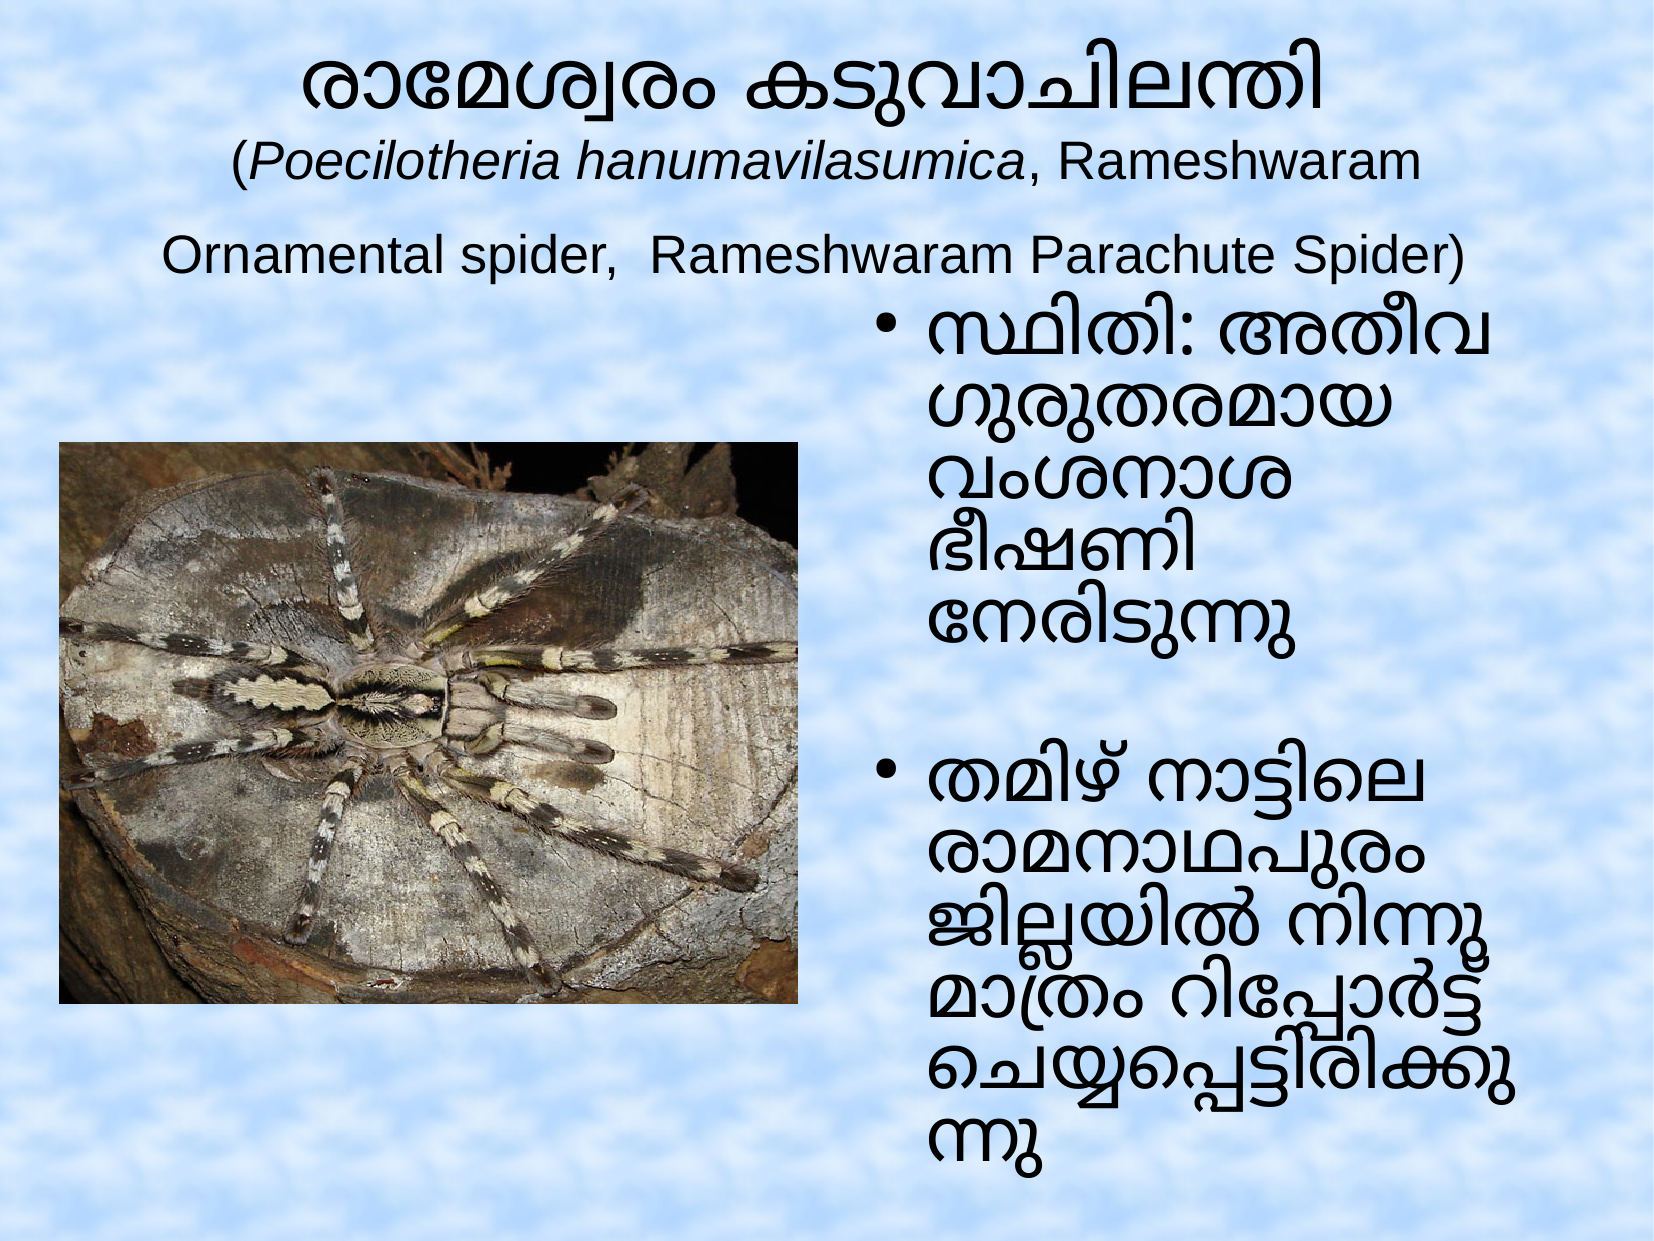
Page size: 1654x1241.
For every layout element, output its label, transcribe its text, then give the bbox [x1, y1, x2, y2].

picture [0, 0, 1654, 1241]
title രാമേശ്വരം കടുവാചിലന്തി (Poecilotheria hanumavilasumica, Rameshwaram Ornamental spider, Rameshwaram Parachute Spider) [82, 17, 1571, 298]
list സ്ഥിതി: അതീവ ഗുരുതരമായ വംശനാശ ഭീഷണി നേരിടുന്നു തമിഴ് നാട്ടിലെ രാമനാഥപുരം ജില്ലയില്‍ നിന്നു മാത്രം റിപ്പോര്‍ട്ട് ചെയ്യപ്പെട്ടിരിക്കുന്നു [840, 289, 1571, 1108]
